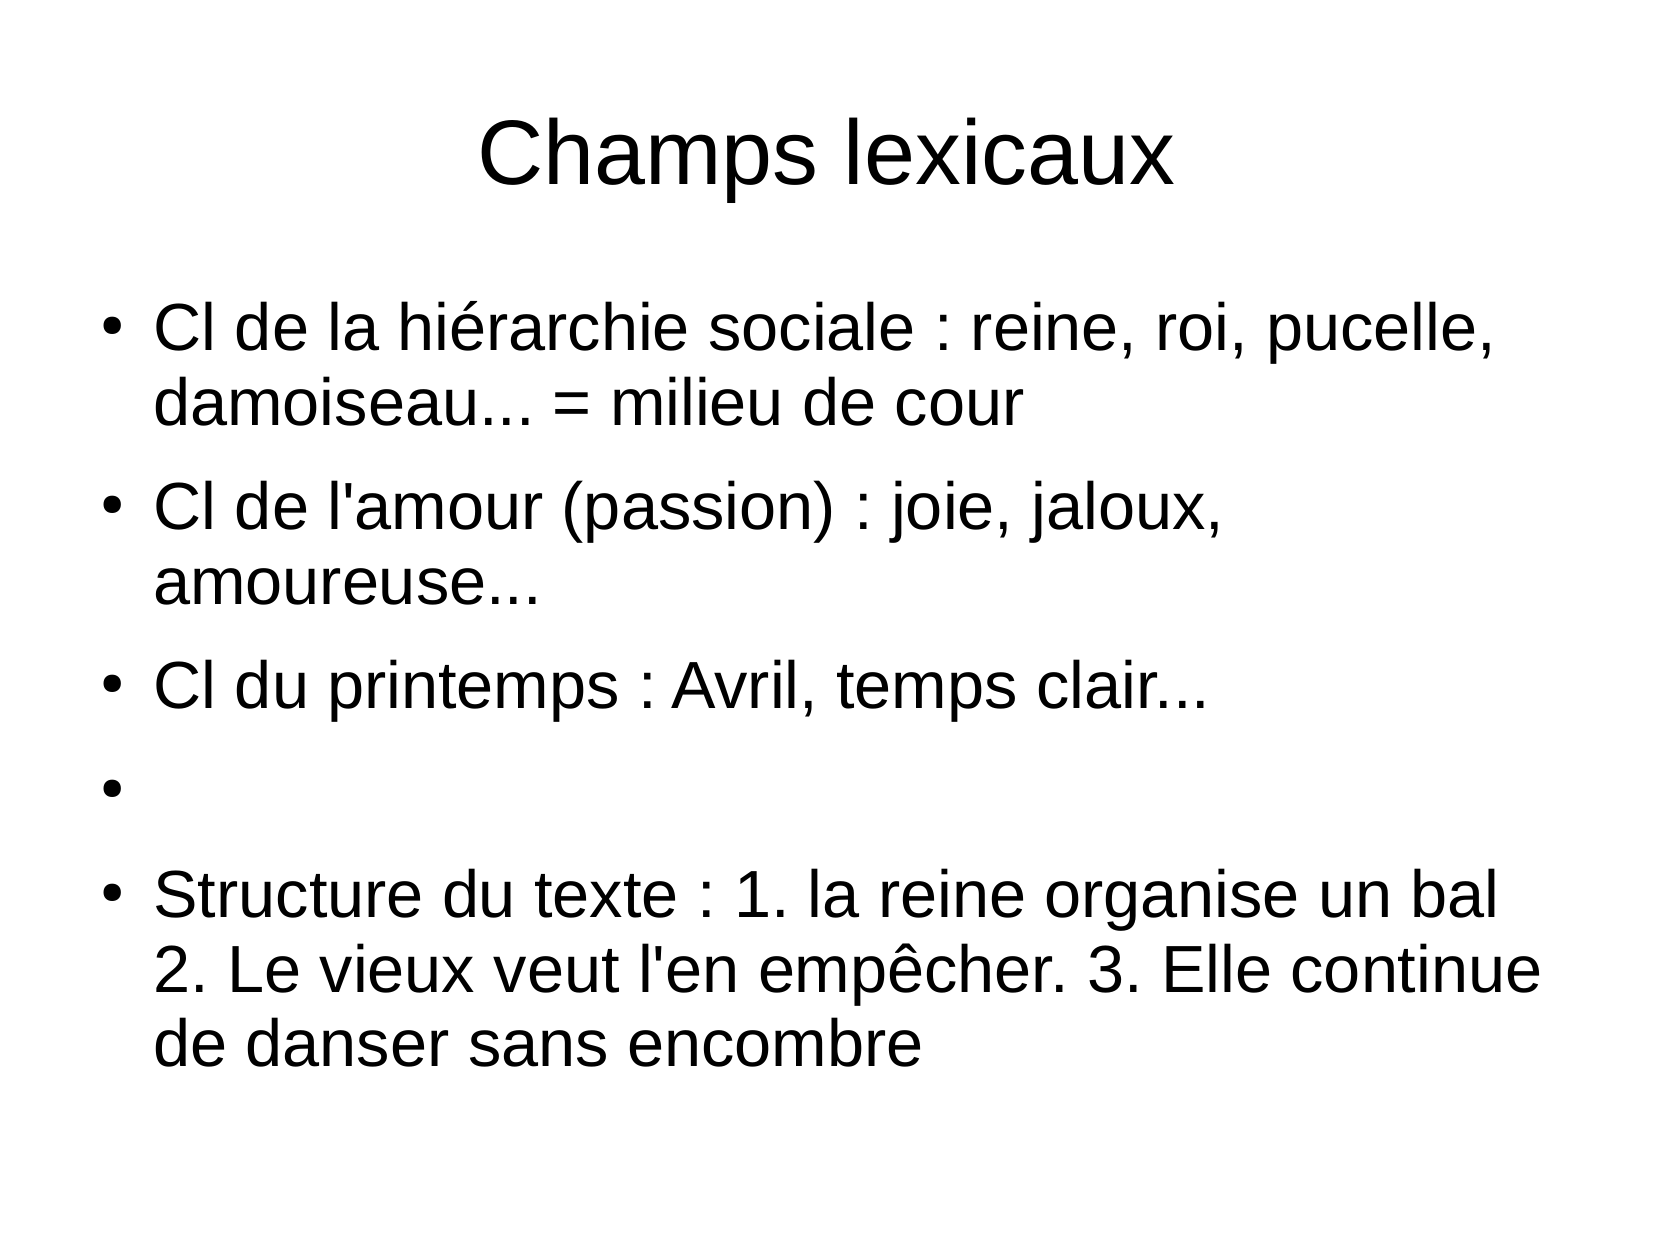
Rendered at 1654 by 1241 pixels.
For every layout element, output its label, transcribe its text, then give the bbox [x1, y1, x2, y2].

list Cl de la hiérarchie sociale : reine, roi, pucelle, damoiseau... = milieu de cour Cl de l'amour (passion) : joie, jaloux, amoureuse... Cl du printemps : Avril, temps clair... Structure du texte : 1. la reine organise un bal 2. Le vieux veut l'en empêcher. 3. Elle continue de danser sans encombre [82, 290, 1571, 1082]
title Champs lexicaux [82, 49, 1571, 257]
